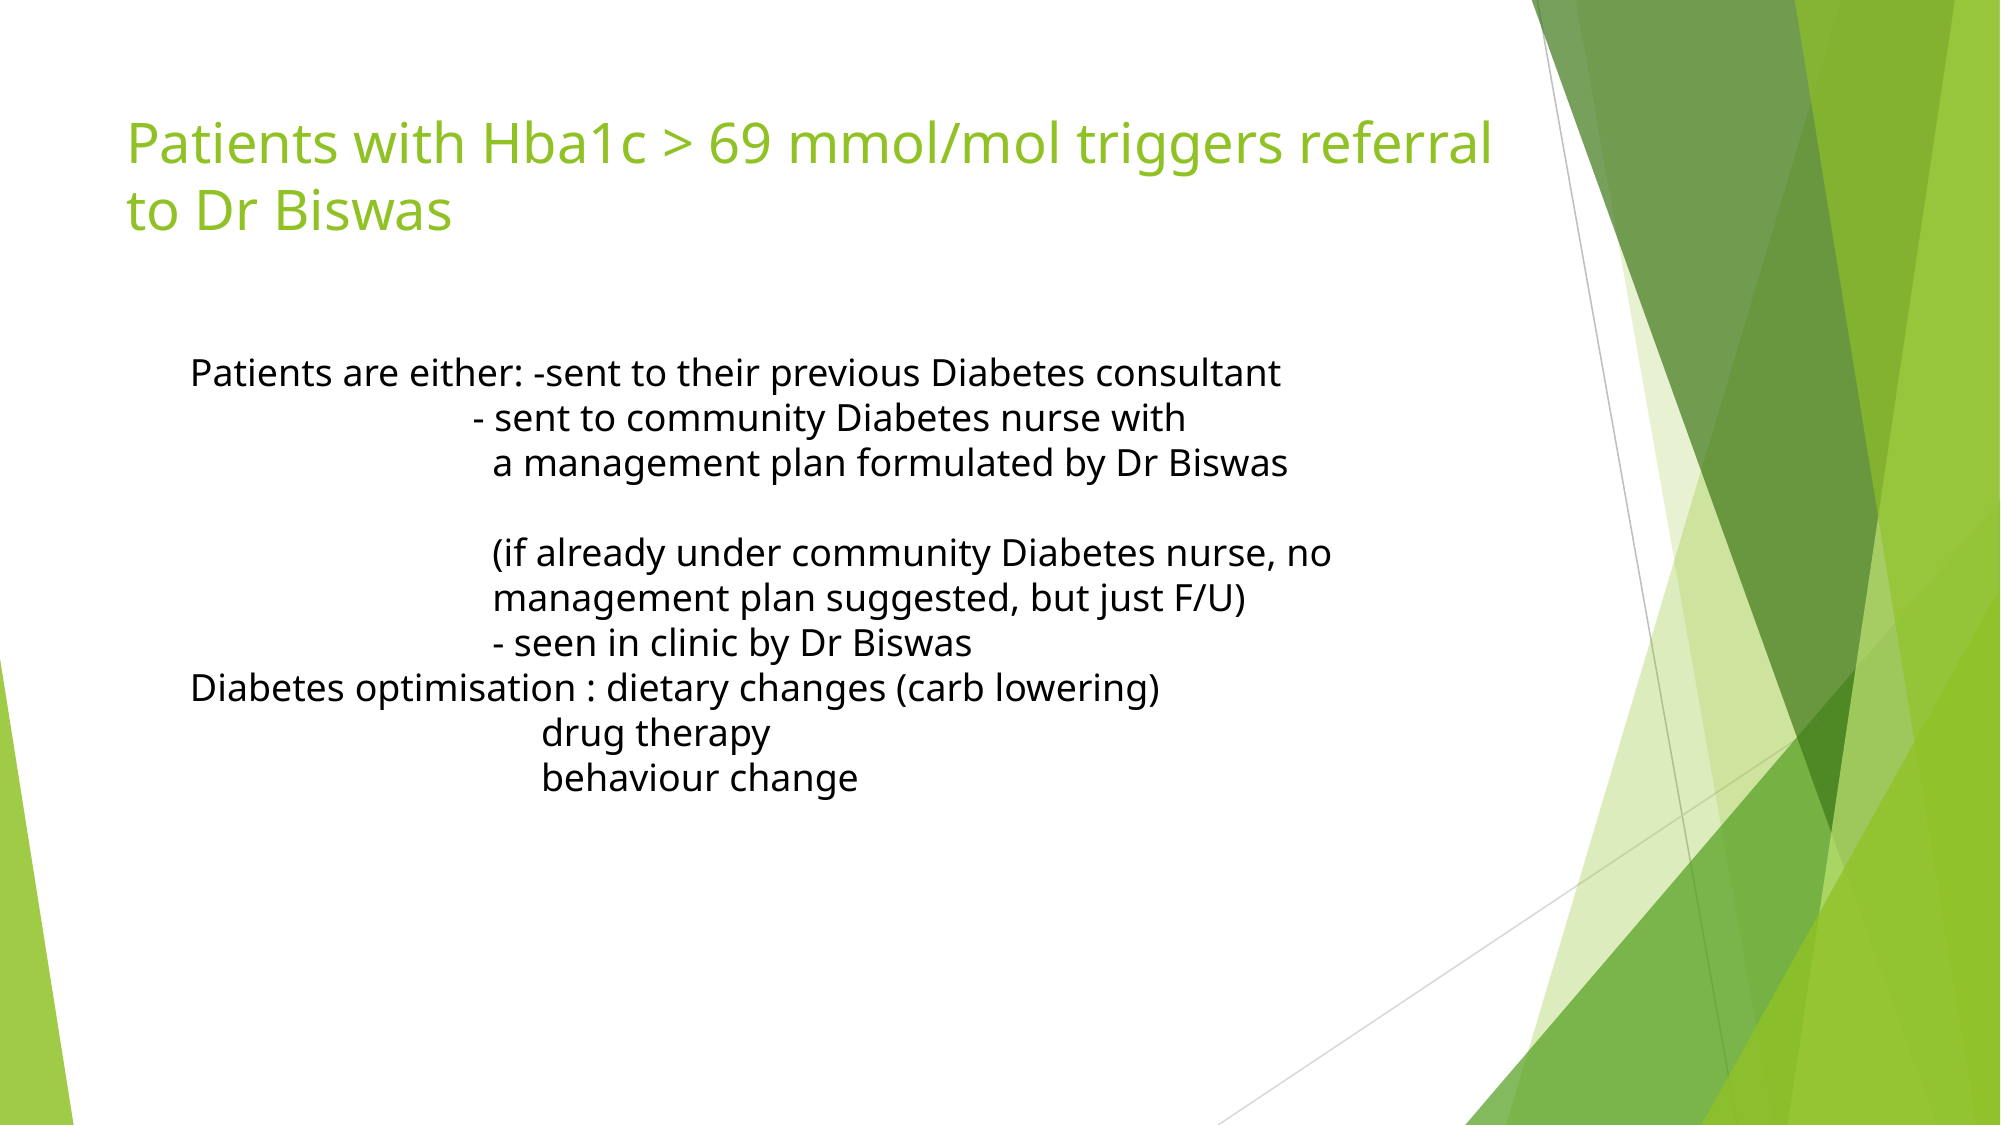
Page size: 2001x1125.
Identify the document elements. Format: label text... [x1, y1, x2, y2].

title Patients with Hba1c > 69 mmol/mol triggers referral to Dr Biswas [111, 99, 1522, 317]
text_box Patients are either: -sent to their previous Diabetes consultant - sent to community Diabetes nurse with a management plan formulated by Dr Biswas (if already under community Diabetes nurse, no management plan suggested, but just F/U) - seen in clinic by Dr Biswas Diabetes optimisation : dietary changes (carb lowering) drug therapy behaviour change [174, 341, 1458, 1039]
